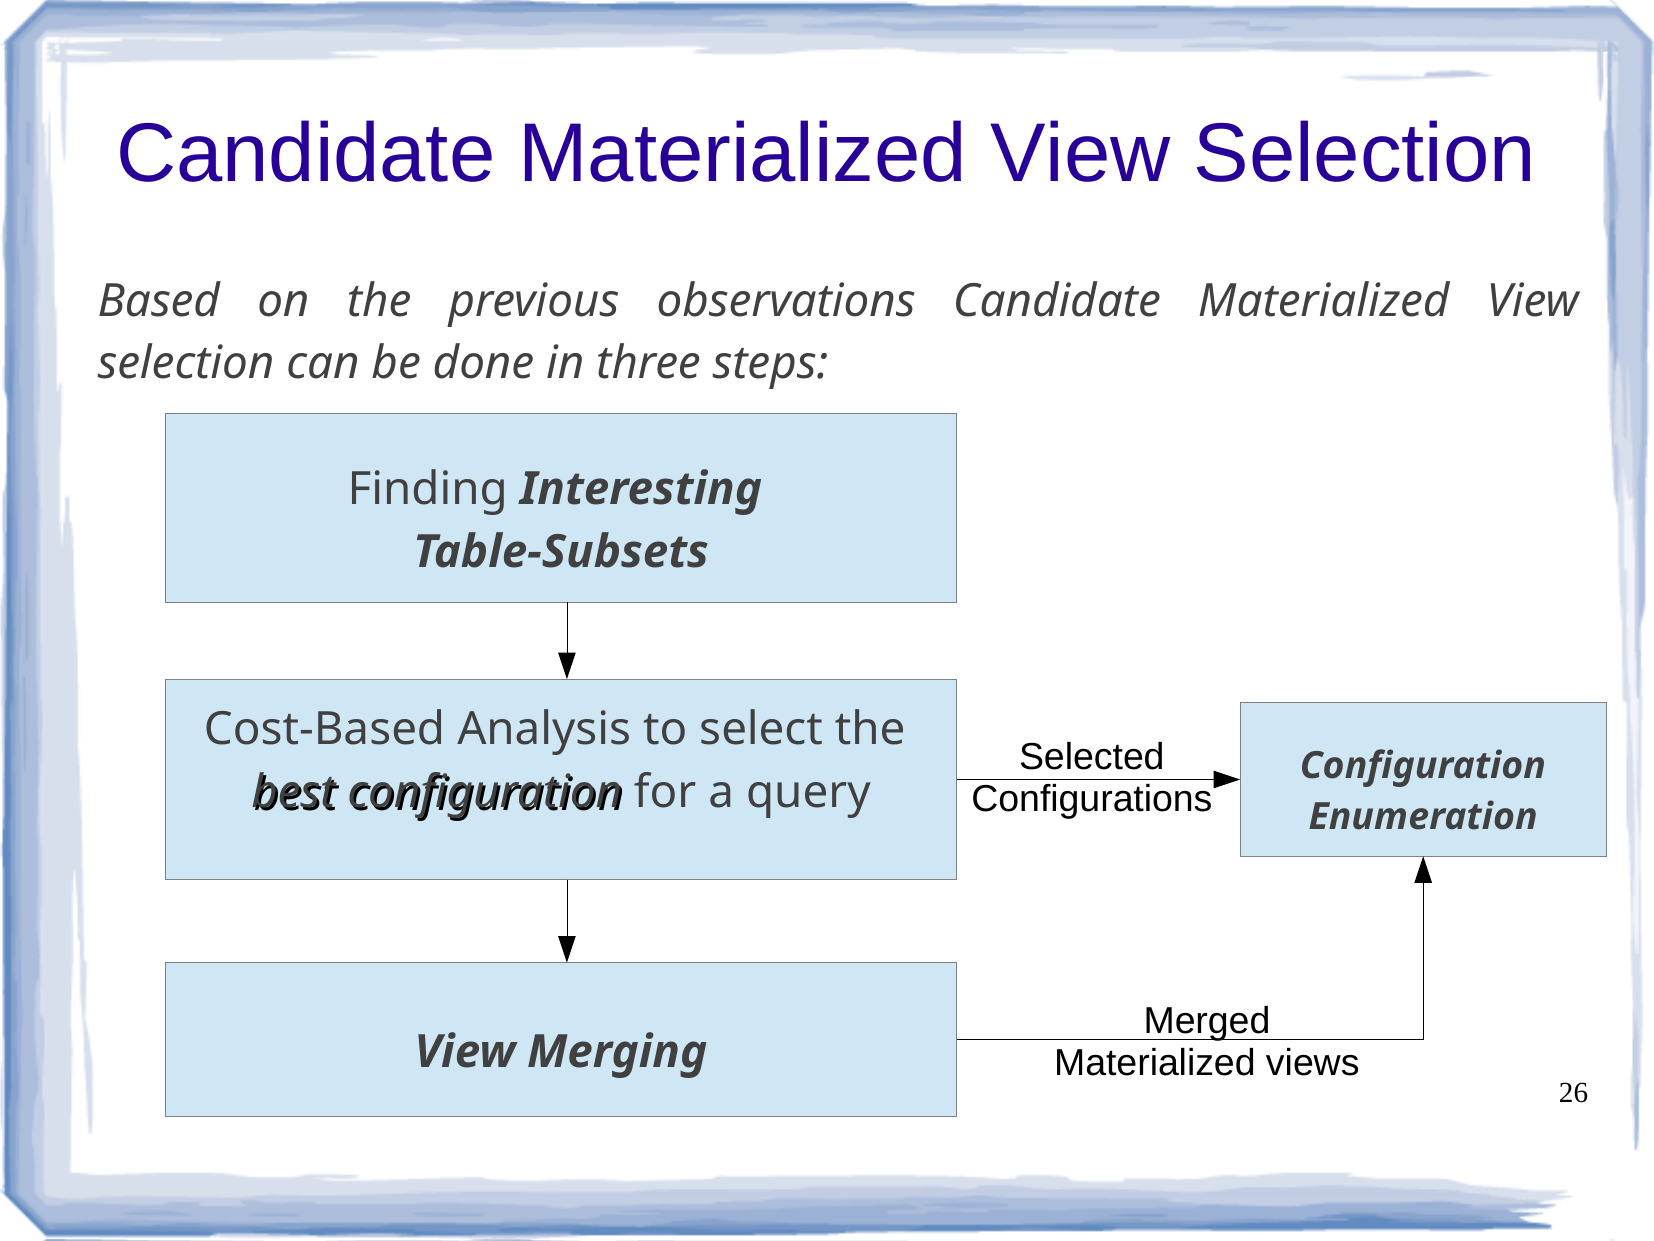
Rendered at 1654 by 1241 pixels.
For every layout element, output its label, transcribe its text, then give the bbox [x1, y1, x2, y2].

text_box Finding Interesting Table-Subsets [165, 413, 957, 603]
title Candidate Materialized View Selection [82, 49, 1571, 257]
text_box Cost-Based Analysis to select the best configuration for a query [165, 679, 957, 880]
text_box Based on the previous observations Candidate Materialized View selection can be done in three steps: [82, 259, 1595, 382]
text_box View Merging [165, 962, 957, 1117]
text_box Merged Materialized views [1039, 992, 1375, 1091]
text_box Configuration Enumeration [1240, 702, 1607, 857]
text_box Selected Configurations [956, 727, 1228, 827]
picture [0, 0, 1654, 1241]
